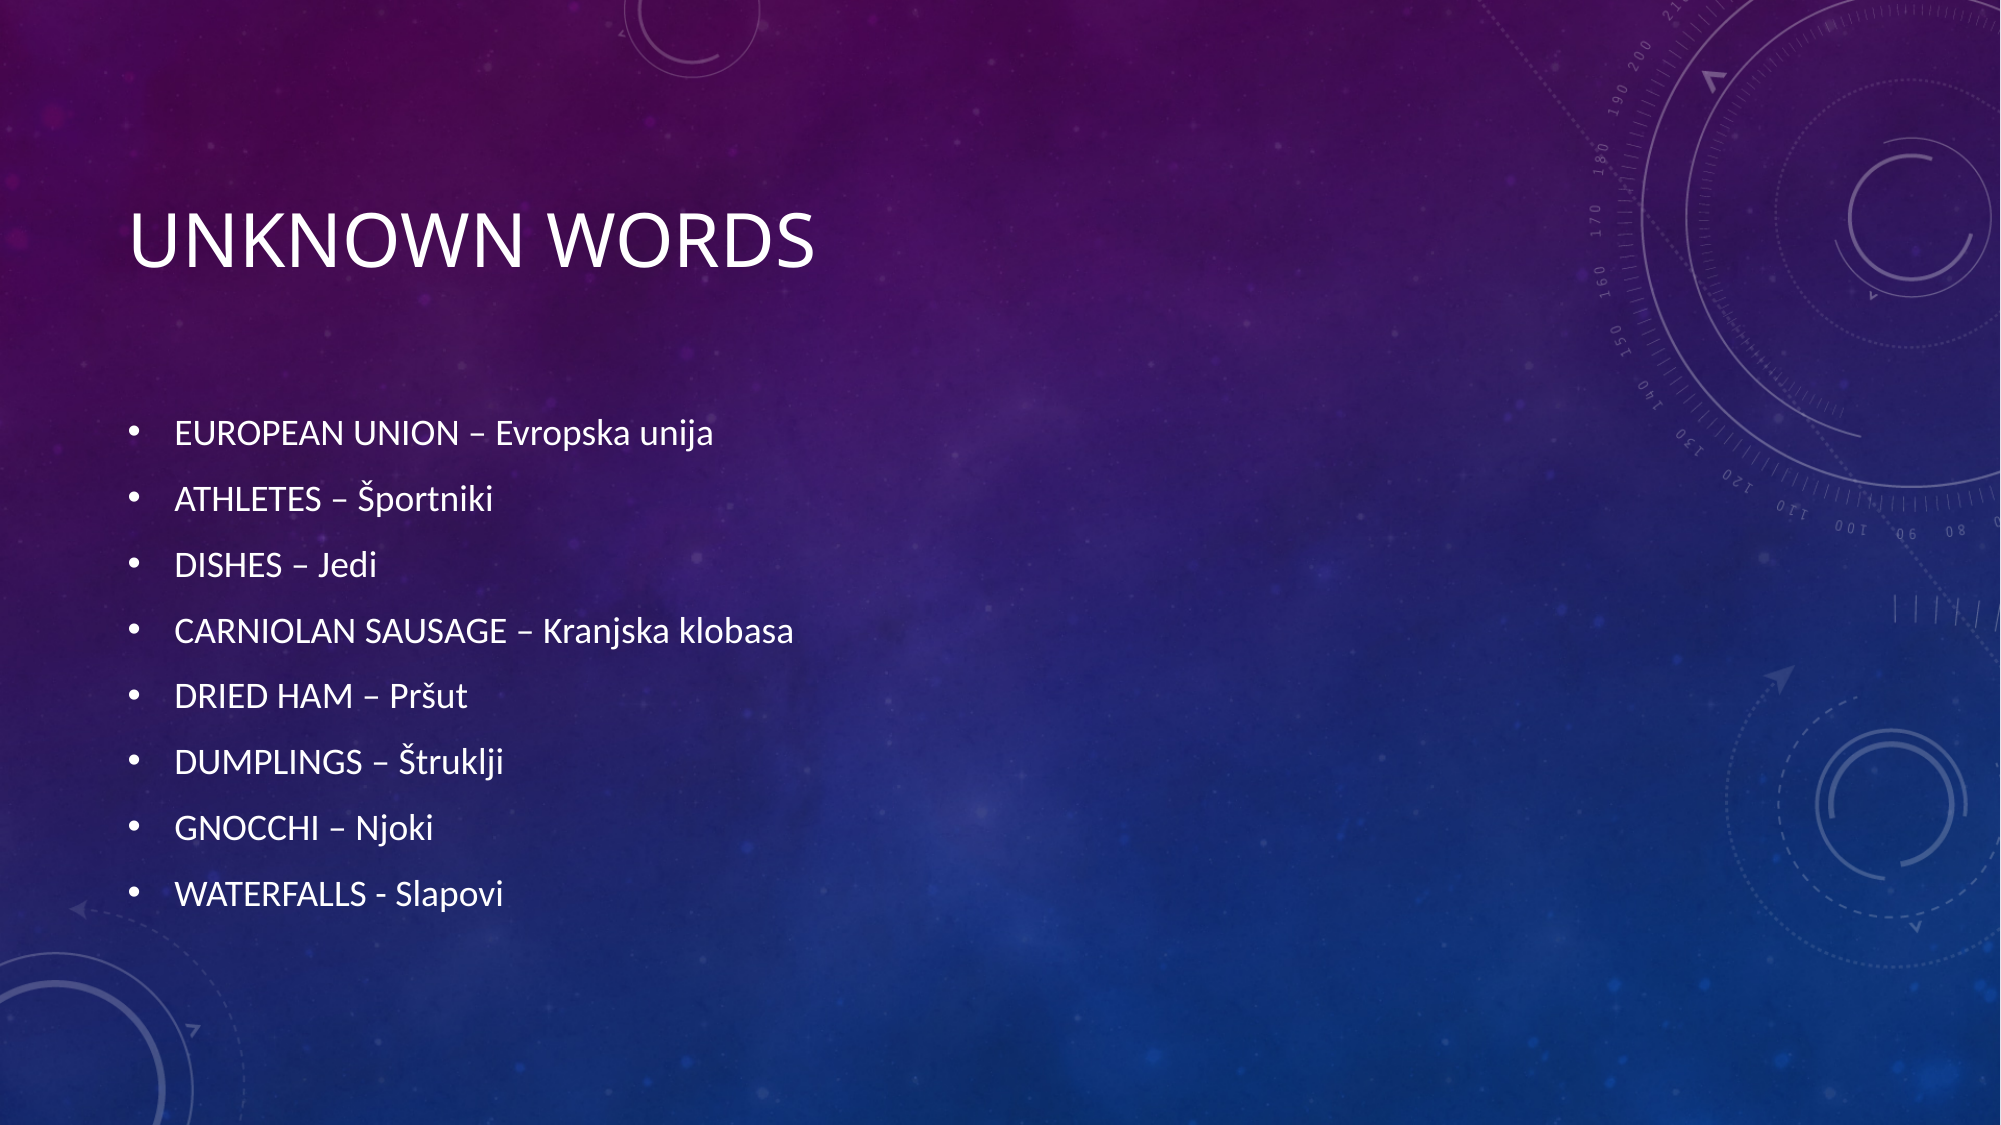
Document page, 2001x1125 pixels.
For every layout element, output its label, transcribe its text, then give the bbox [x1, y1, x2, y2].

list EUROPEAN UNION – Evropska unija ATHLETES – Športniki DISHES – Jedi CARNIOLAN SAUSAGE – Kranjska klobasa DRIED HAM – Pršut DUMPLINGS – Štruklji GNOCCHI – Njoki WATERFALLS - Slapovi [112, 351, 1775, 1103]
title UNKNOWN WORDS [112, 117, 1775, 351]
picture [0, 0, 2001, 1125]
